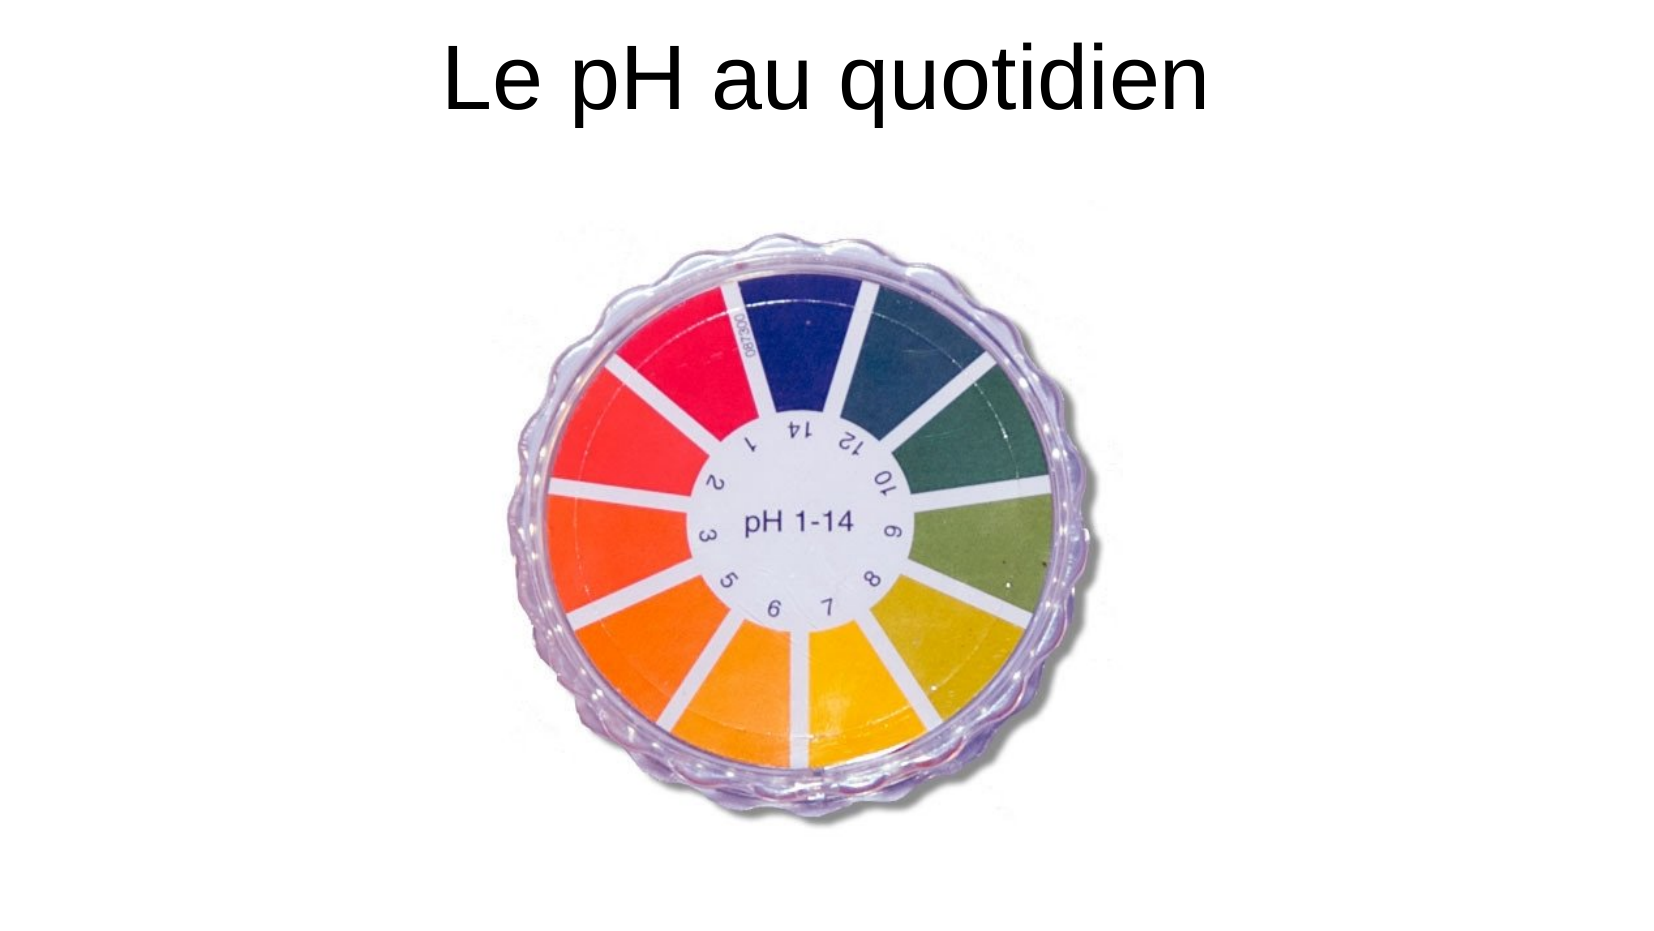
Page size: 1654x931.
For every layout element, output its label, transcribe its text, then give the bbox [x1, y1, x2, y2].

title Le pH au quotidien [82, 0, 1571, 156]
picture [471, 200, 1123, 852]
